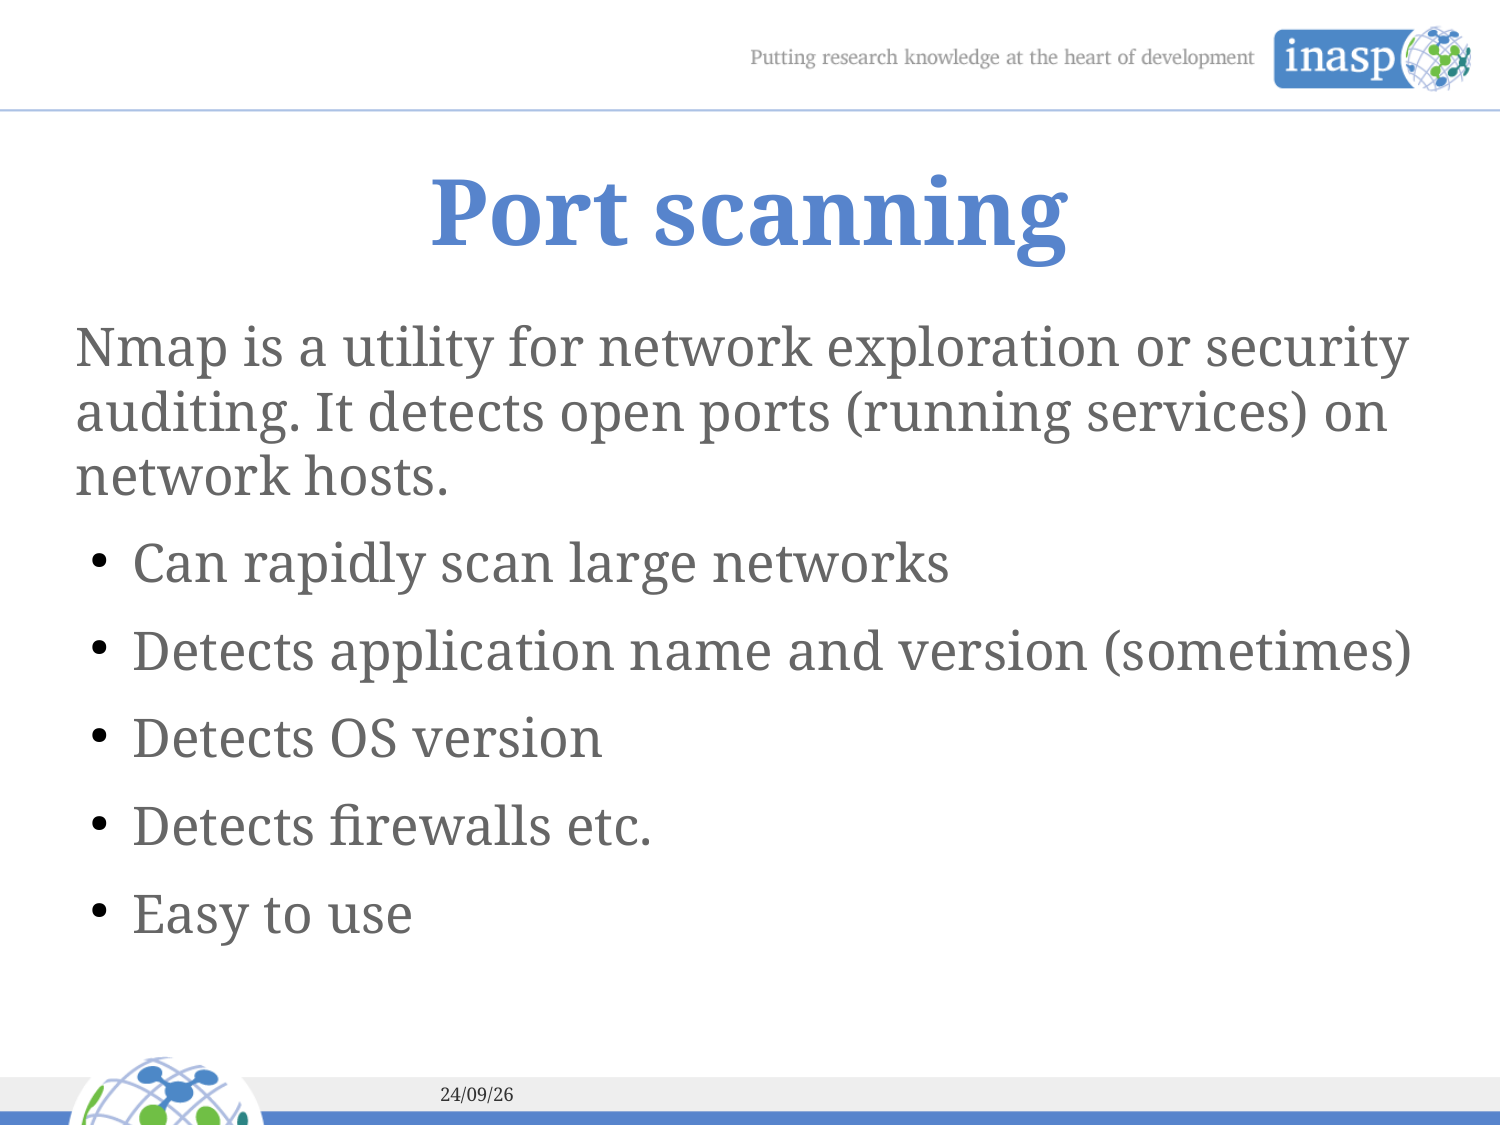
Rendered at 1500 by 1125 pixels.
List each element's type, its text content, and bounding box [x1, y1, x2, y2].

list Nmap is a utility for network exploration or security auditing. It detects open ports (running services) on network hosts. Can rapidly scan large networks Detects application name and version (sometimes) Detects OS version Detects firewalls etc. Easy to use [75, 313, 1426, 967]
title Port scanning [75, 129, 1426, 313]
picture [0, 0, 1500, 1125]
